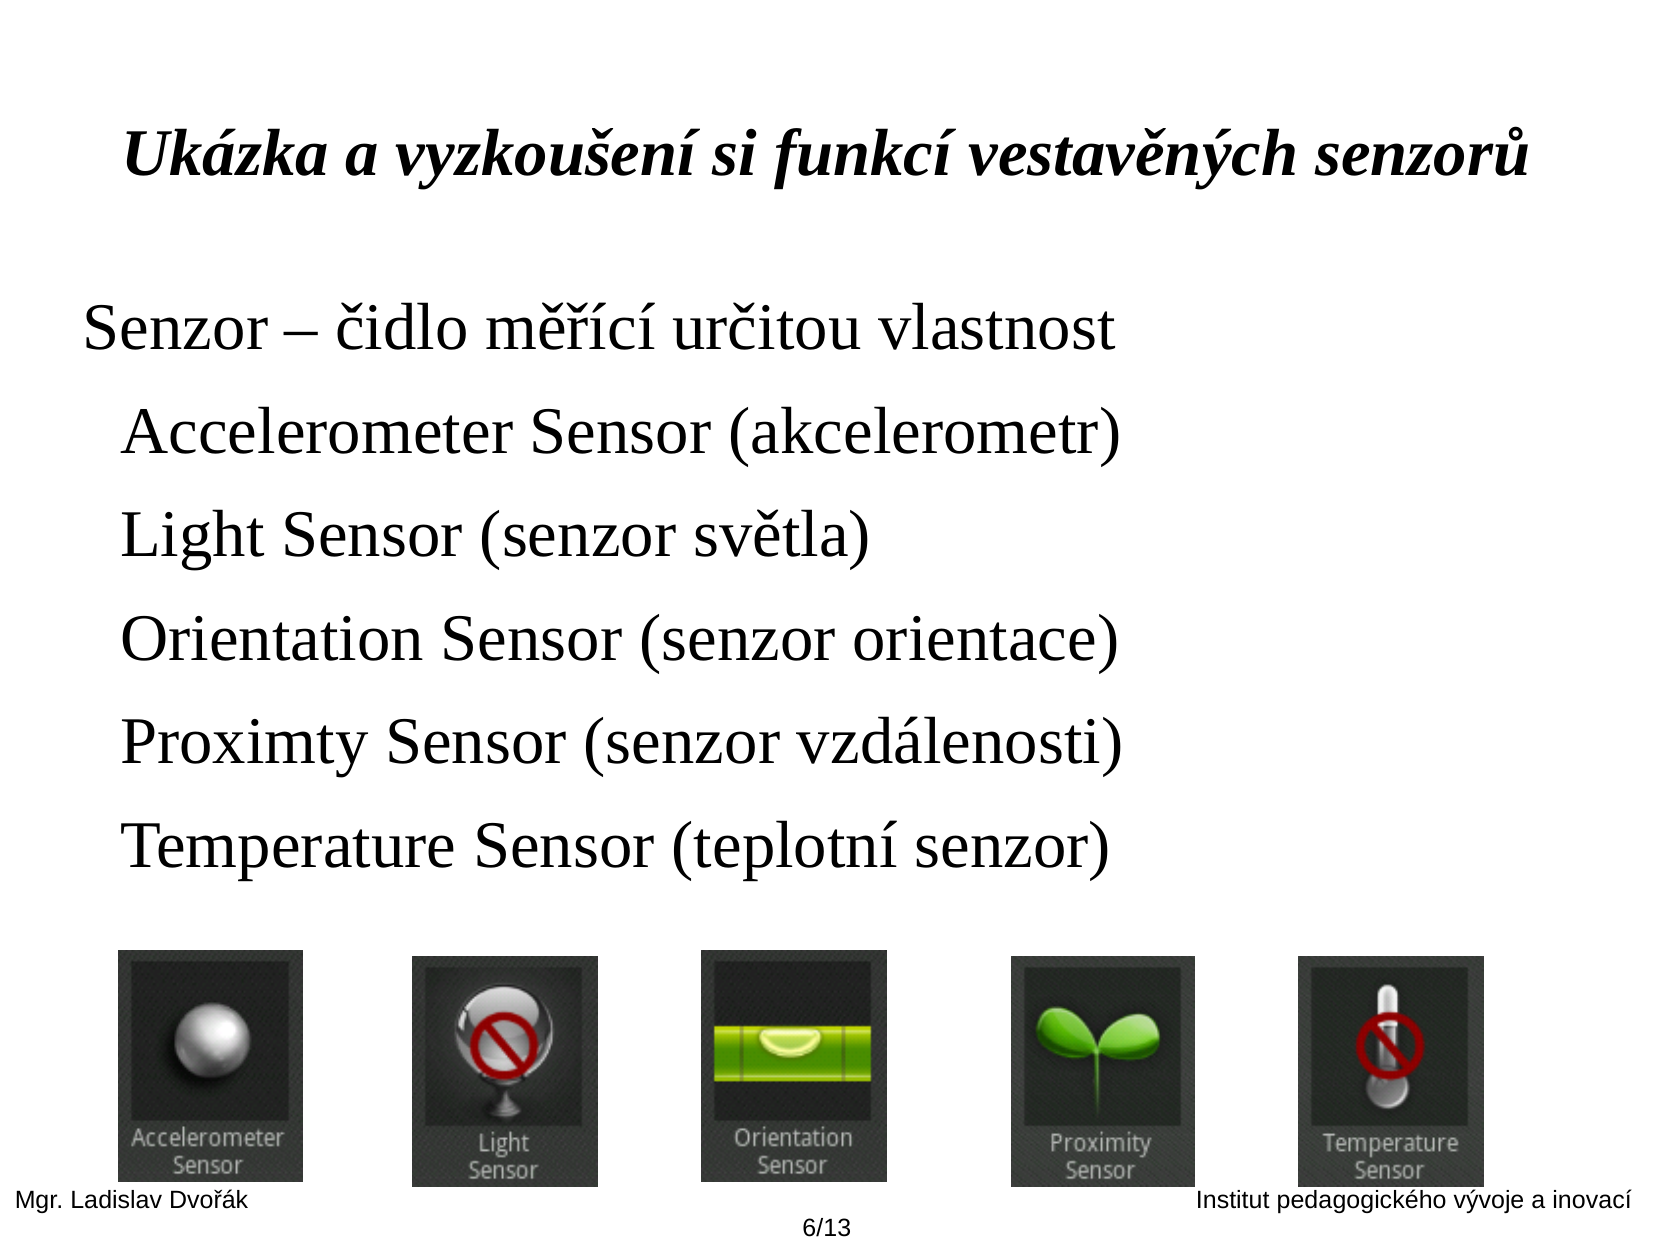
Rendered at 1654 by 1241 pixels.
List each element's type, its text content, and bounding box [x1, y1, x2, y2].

picture [701, 950, 887, 1182]
picture [412, 956, 598, 1188]
picture [1011, 956, 1195, 1188]
text_box Mgr. Ladislav Dvořák Institut pedagogického vývoje a inovací <číslo>/13 [0, 1177, 1654, 1241]
title Ukázka a vyzkoušení si funkcí vestavěných senzorů [82, 49, 1571, 257]
list Senzor – čidlo měřící určitou vlastnost Accelerometer Sensor (akcelerometr) Light Sensor (senzor světla) Orientation Sensor (senzor orientace) Proximty Sensor (senzor vzdálenosti) Temperature Sensor (teplotní senzor) [82, 290, 1571, 1010]
picture [1298, 956, 1484, 1188]
picture [118, 950, 303, 1182]
